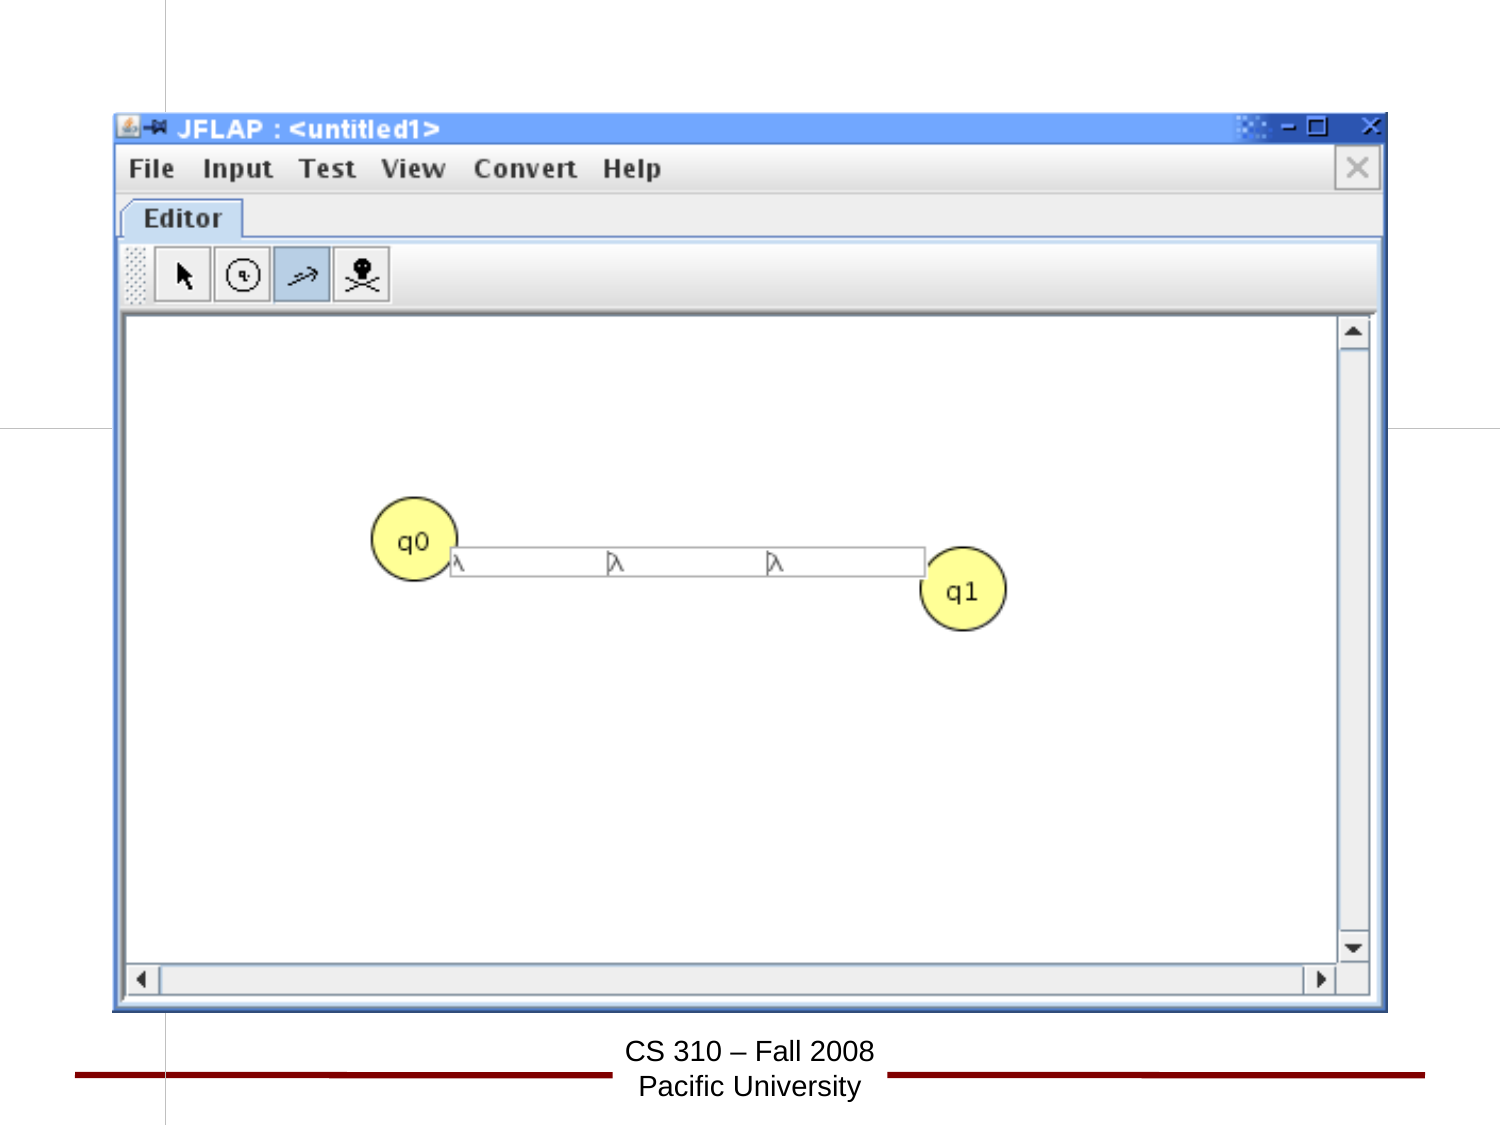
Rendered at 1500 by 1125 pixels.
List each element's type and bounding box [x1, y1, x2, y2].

picture [112, 112, 1388, 1013]
